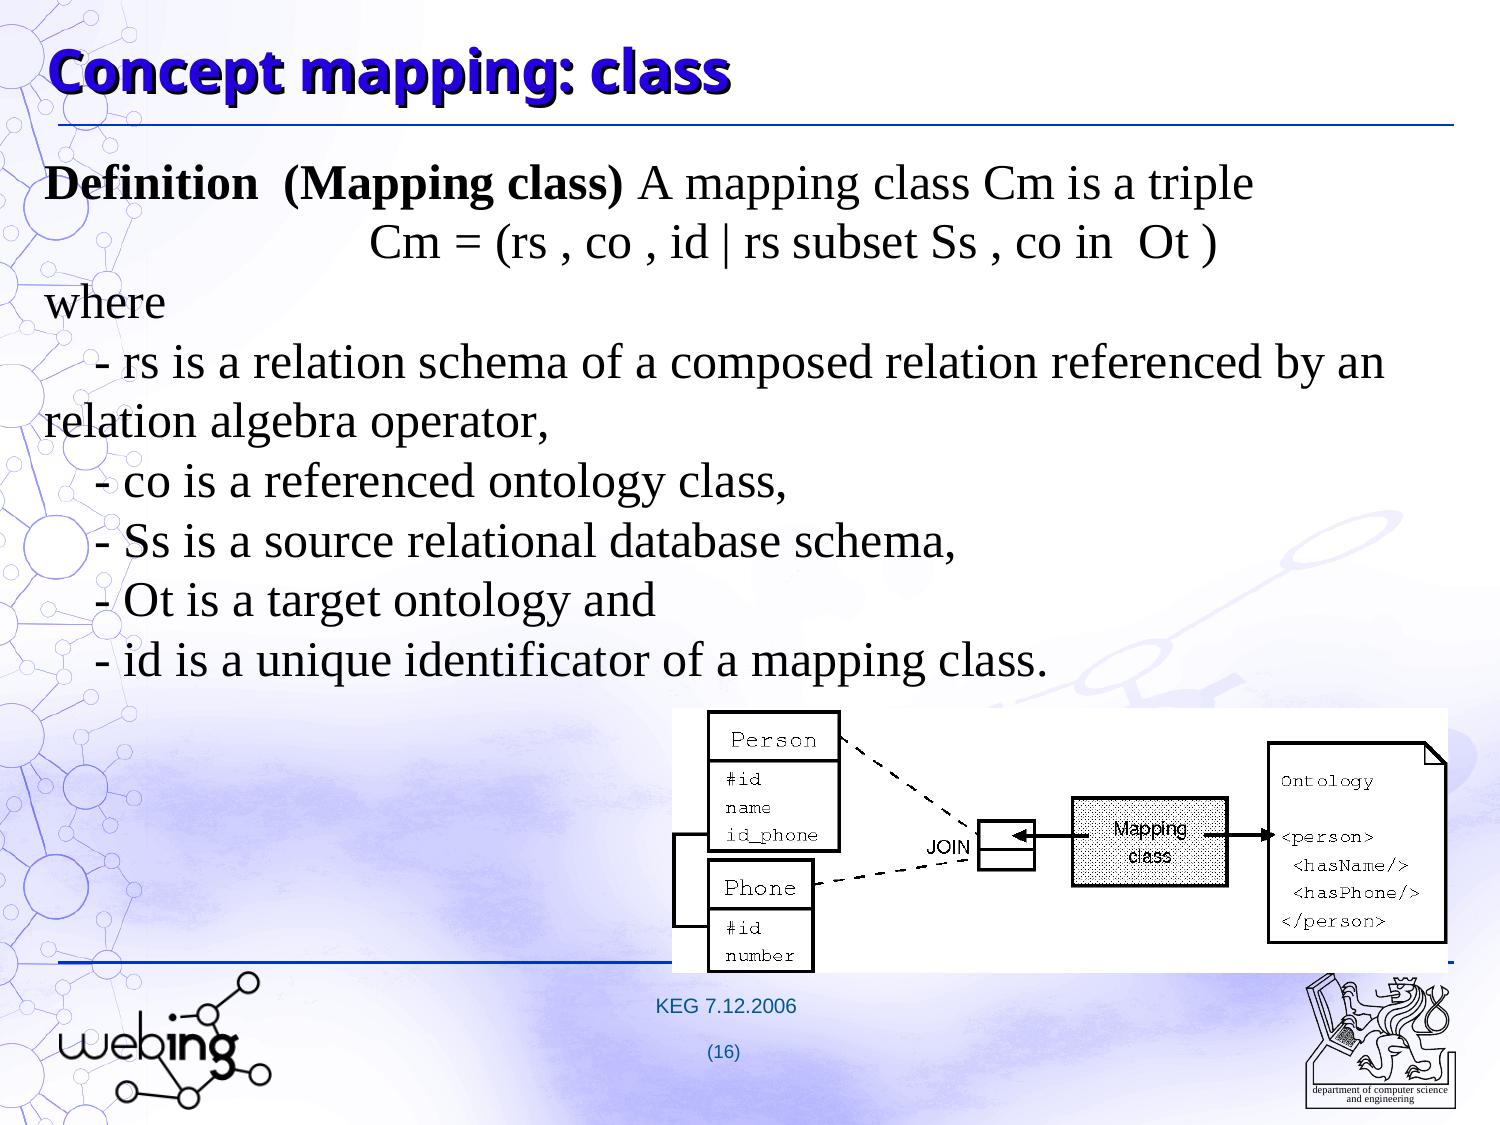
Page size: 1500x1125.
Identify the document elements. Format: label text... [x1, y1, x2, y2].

text_box Definition (Mapping class) A mapping class Cm is a triple Cm = (rs , co , id | rs subset Ss , co in Ot ) where - rs is a relation schema of a composed relation referenced by an relation algebra operator, - co is a referenced ontology class, - Ss is a source relational database schema, - Ot is a target ontology and - id is a unique identificator of a mapping class. [44, 150, 1460, 708]
title Concept mapping: class [46, 12, 1455, 126]
picture [0, 0, 1500, 1125]
